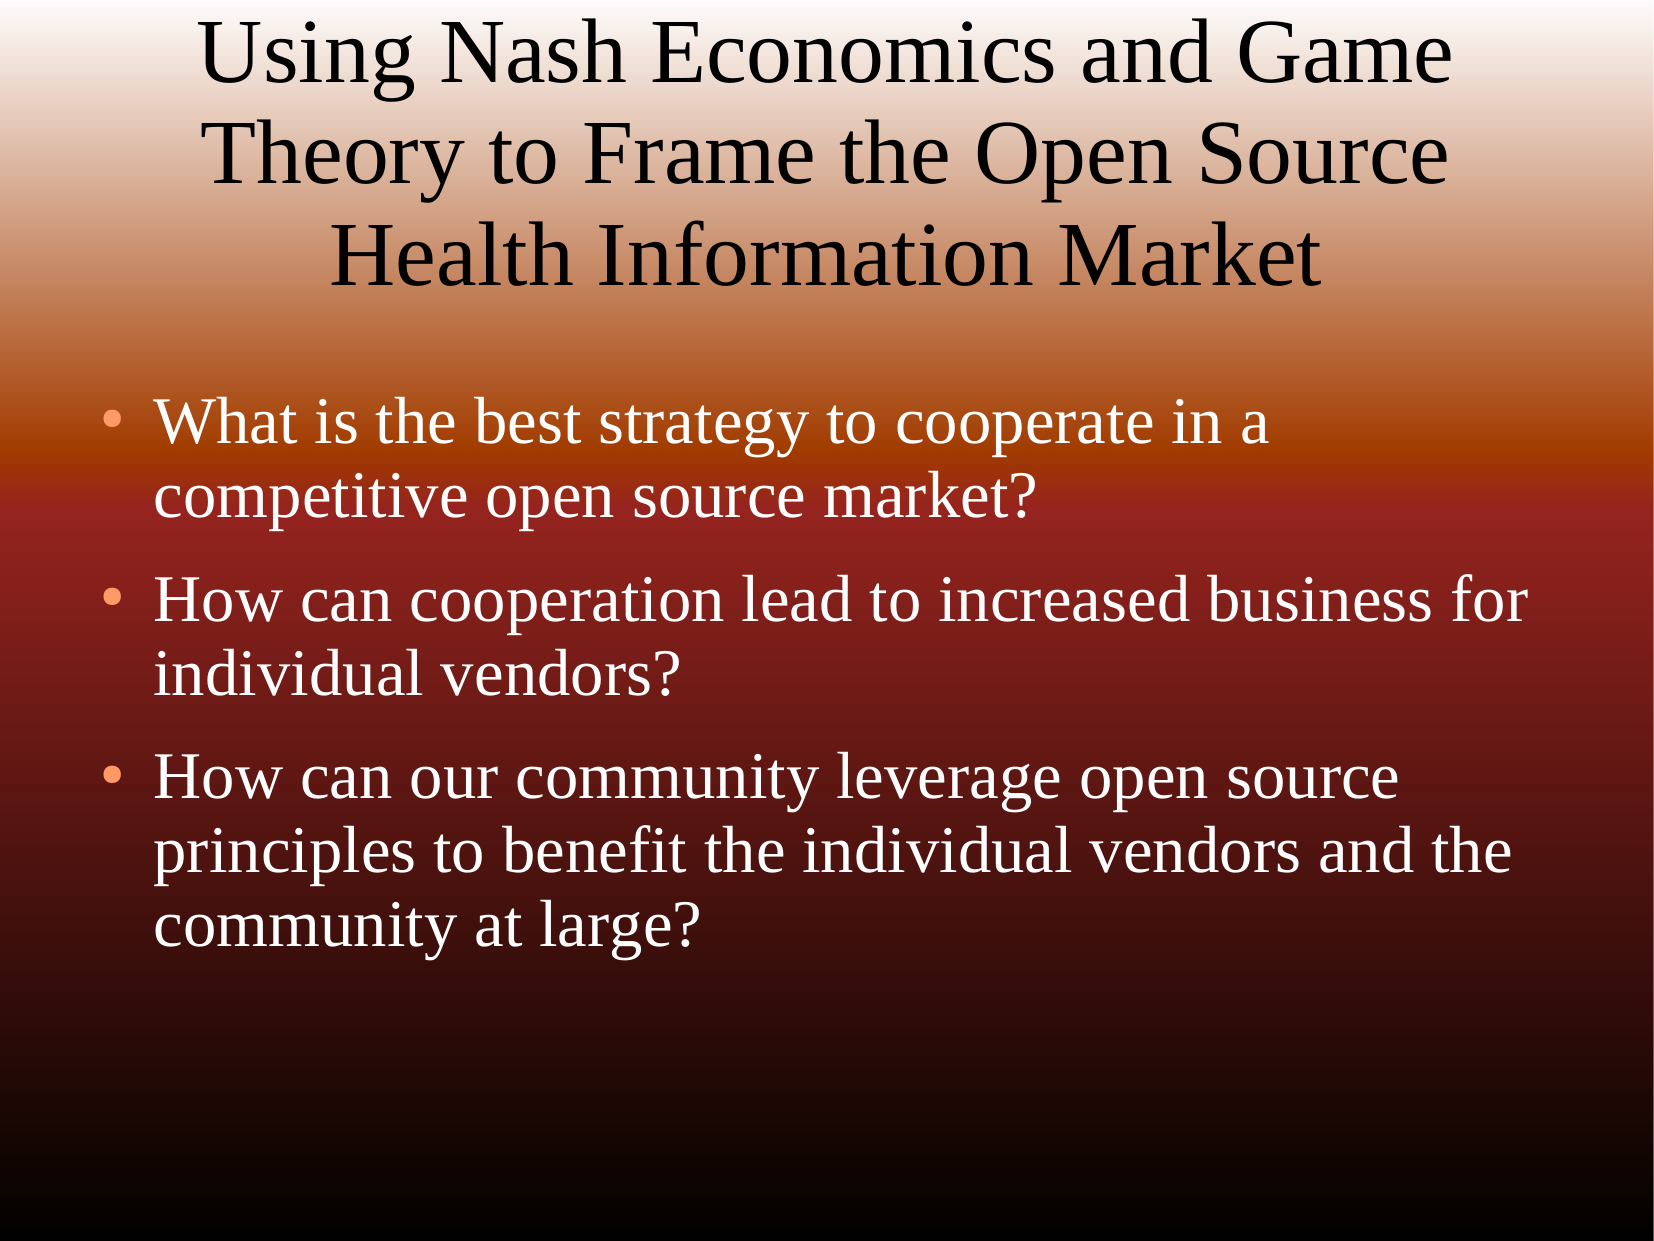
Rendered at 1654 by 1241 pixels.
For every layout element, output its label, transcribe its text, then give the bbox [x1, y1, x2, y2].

picture [0, 0, 1654, 1241]
title Using Nash Economics and Game Theory to Frame the Open Source Health Information Market [82, 0, 1571, 306]
list What is the best strategy to cooperate in a competitive open source market? How can cooperation lead to increased business for individual vendors? How can our community leverage open source principles to benefit the individual vendors and the community at large? [82, 383, 1571, 1078]
